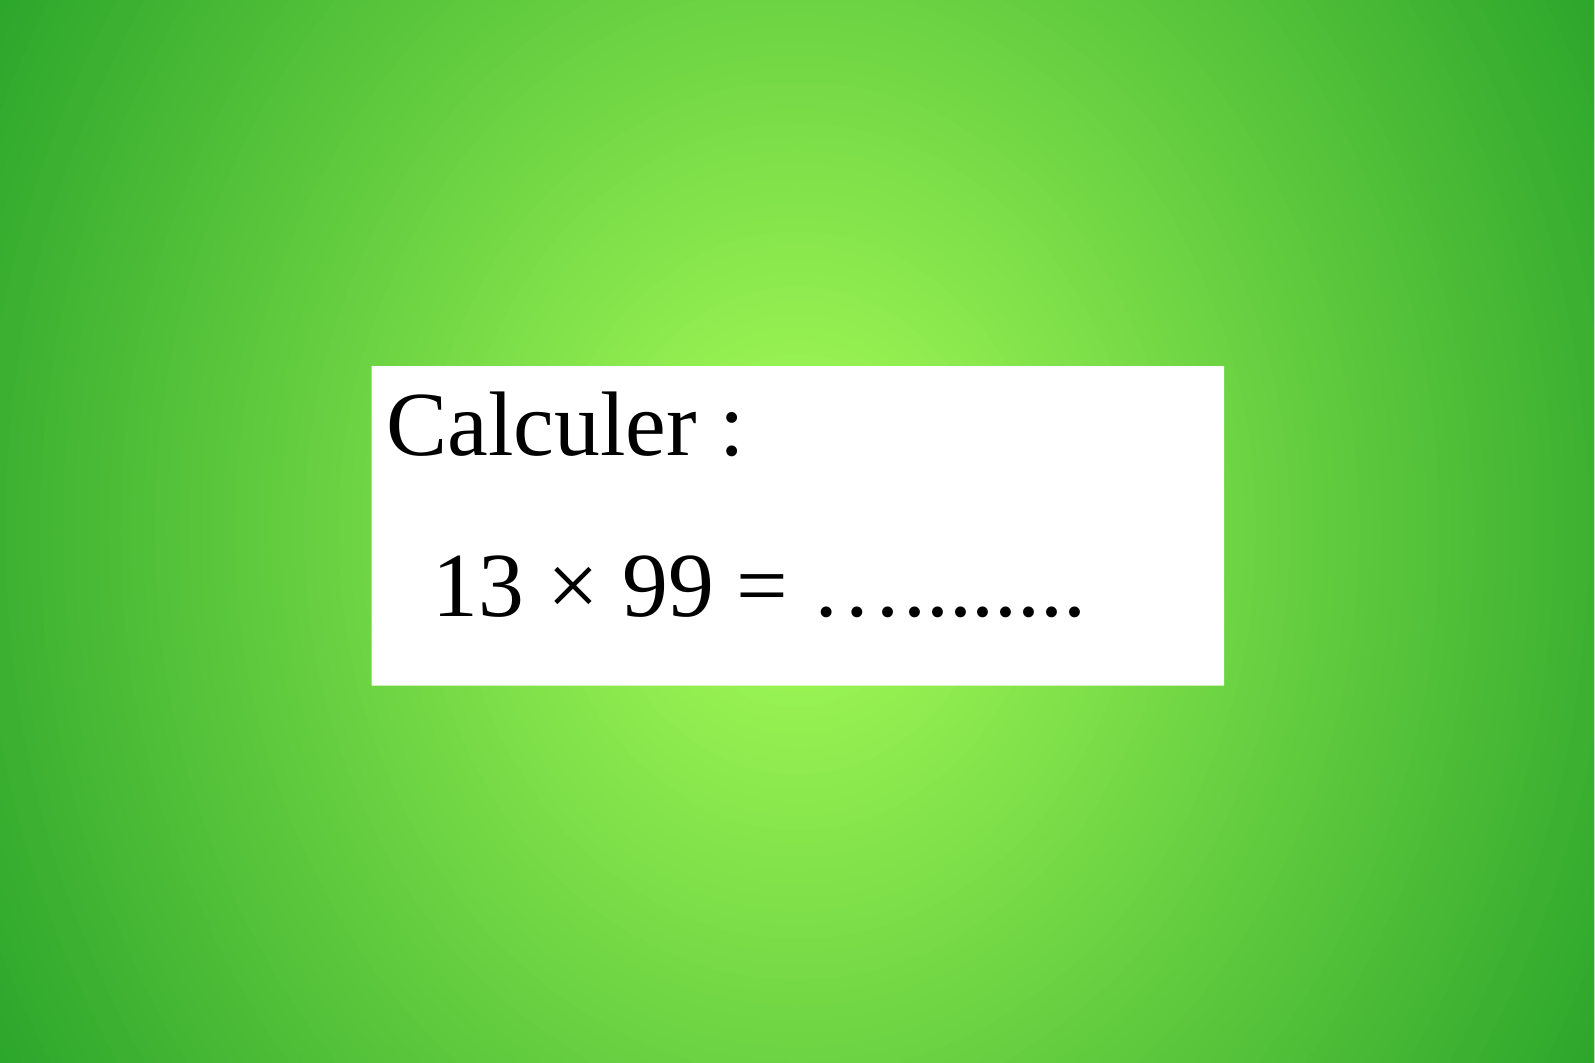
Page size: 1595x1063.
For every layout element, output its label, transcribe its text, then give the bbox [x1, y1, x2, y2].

picture [0, 0, 1595, 1063]
text_box Calculer : 13 × 99 = …........ [371, 366, 1225, 686]
